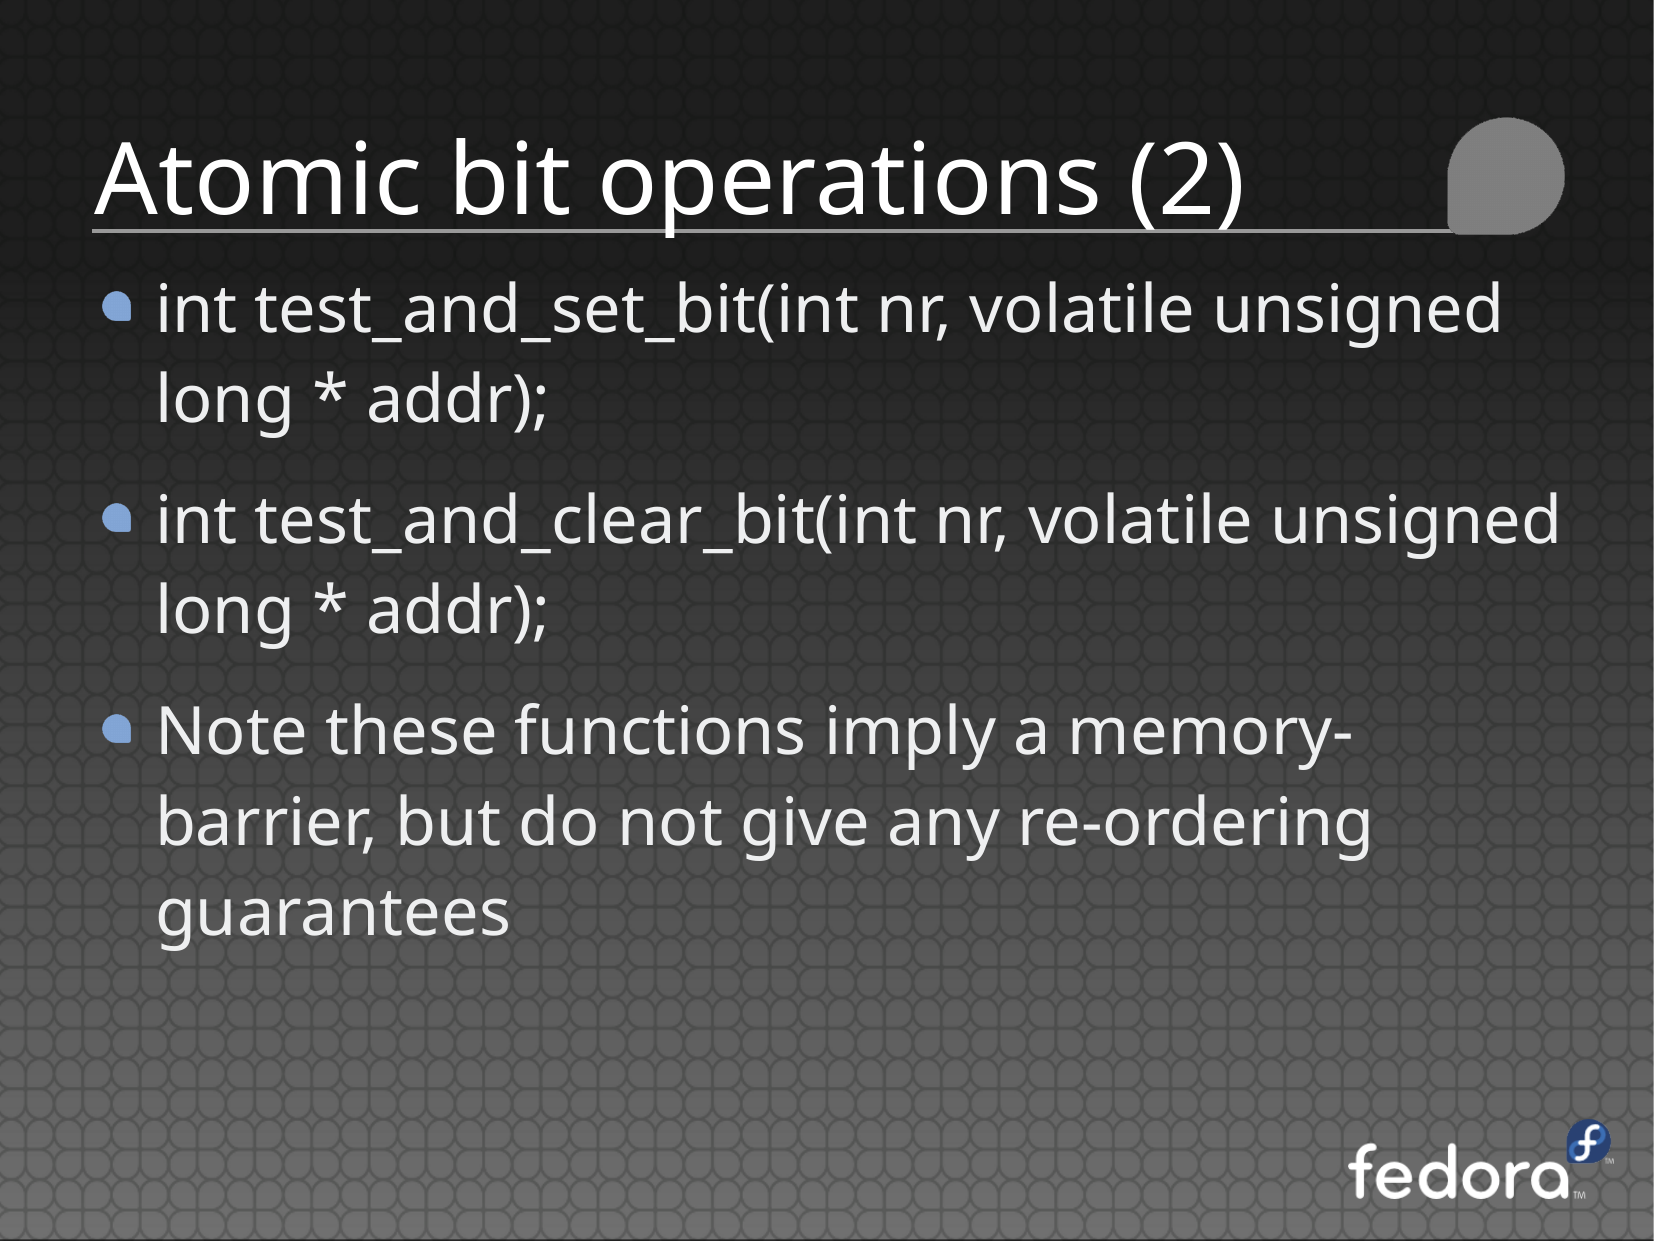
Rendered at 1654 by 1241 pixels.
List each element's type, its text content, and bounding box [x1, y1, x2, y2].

title Atomic bit operations (2) [94, 100, 1426, 251]
list int test_and_set_bit(int nr, volatile unsigned long * addr); int test_and_clear_bit(int nr, volatile unsigned long * addr); Note these functions imply a memory-barrier, but do not give any re-ordering guarantees [84, 260, 1573, 1098]
picture [0, 0, 1654, 1241]
